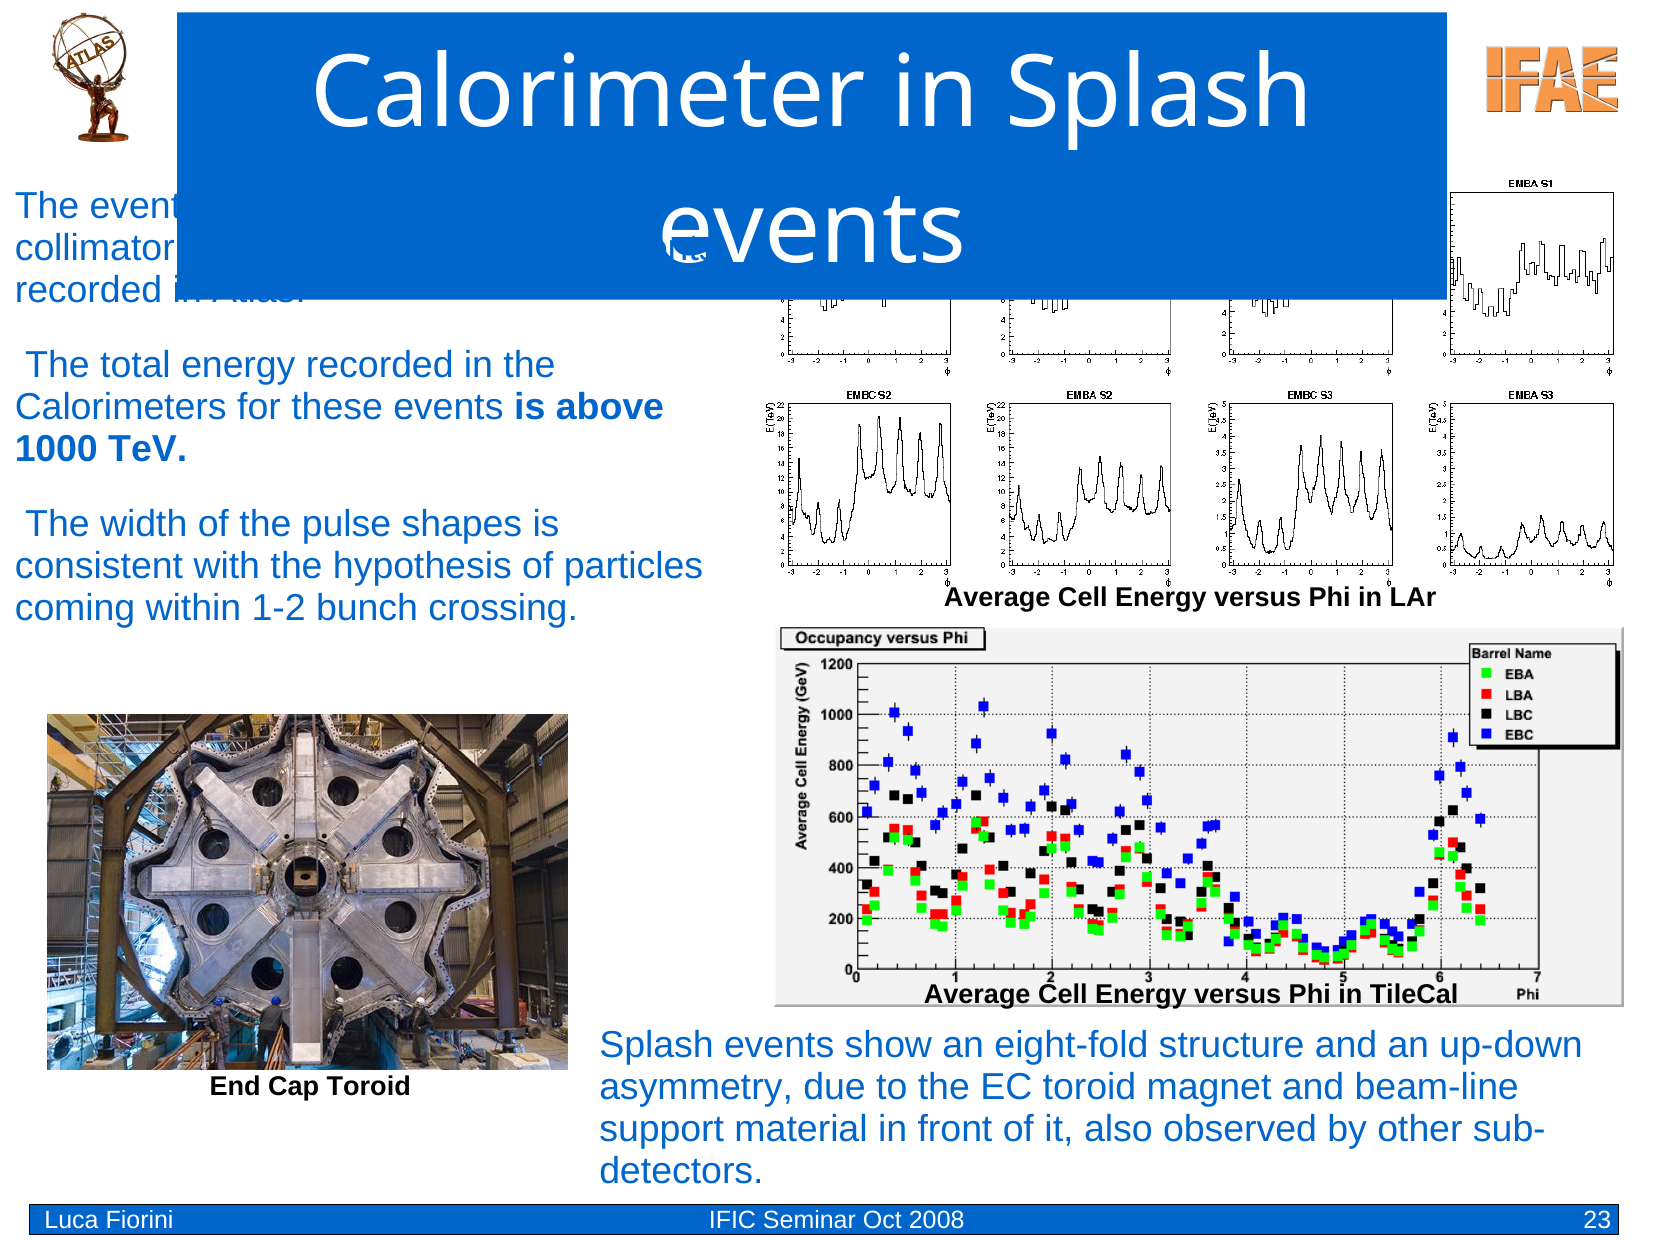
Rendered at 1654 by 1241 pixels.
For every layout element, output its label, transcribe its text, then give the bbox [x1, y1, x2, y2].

picture [41, 2, 142, 154]
text_box The events of Beam Splash on the collimator are the first kind of beam events recorded in Atlas. The total energy recorded in the Calorimeters for these events is above 1000 TeV. The width of the pulse shapes is consistent with the hypothesis of particles coming within 1-2 bunch crossing. [0, 177, 739, 734]
picture [1486, 46, 1618, 112]
picture [47, 714, 568, 1063]
text_box Average Cell Energy versus Phi in LAr [865, 574, 1514, 629]
text_box Calorimeter in Splash events [177, 12, 1447, 148]
text_box Average Cell Energy versus Phi in TileCal [866, 971, 1516, 1015]
picture [773, 626, 1624, 1007]
text_box Splash events show an eight-fold structure and an up-down asymmetry, due to the EC toroid magnet and beam-line support material in front of it, also observed by other sub-detectors. [584, 1015, 1619, 1204]
picture [764, 176, 1615, 587]
text_box End Cap Toroid [29, 1063, 584, 1125]
text_box Luca Fiorini IFIC Seminar Oct 2008 23 [29, 1204, 1619, 1235]
